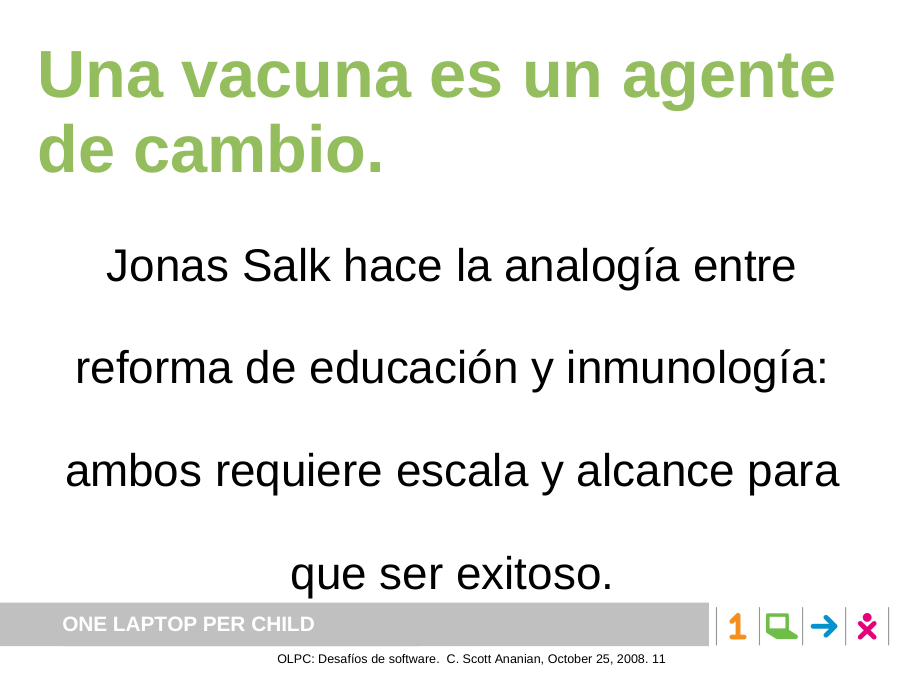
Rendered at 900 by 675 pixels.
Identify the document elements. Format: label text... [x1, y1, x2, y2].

subtitle Jonas Salk hace la analogía entre reforma de educación y inmunología: ambos requiere escala y alcance para que ser exitoso. [61, 187, 844, 601]
title Una vacuna es un agente de cambio. [37, 37, 856, 225]
picture [709, 598, 898, 655]
